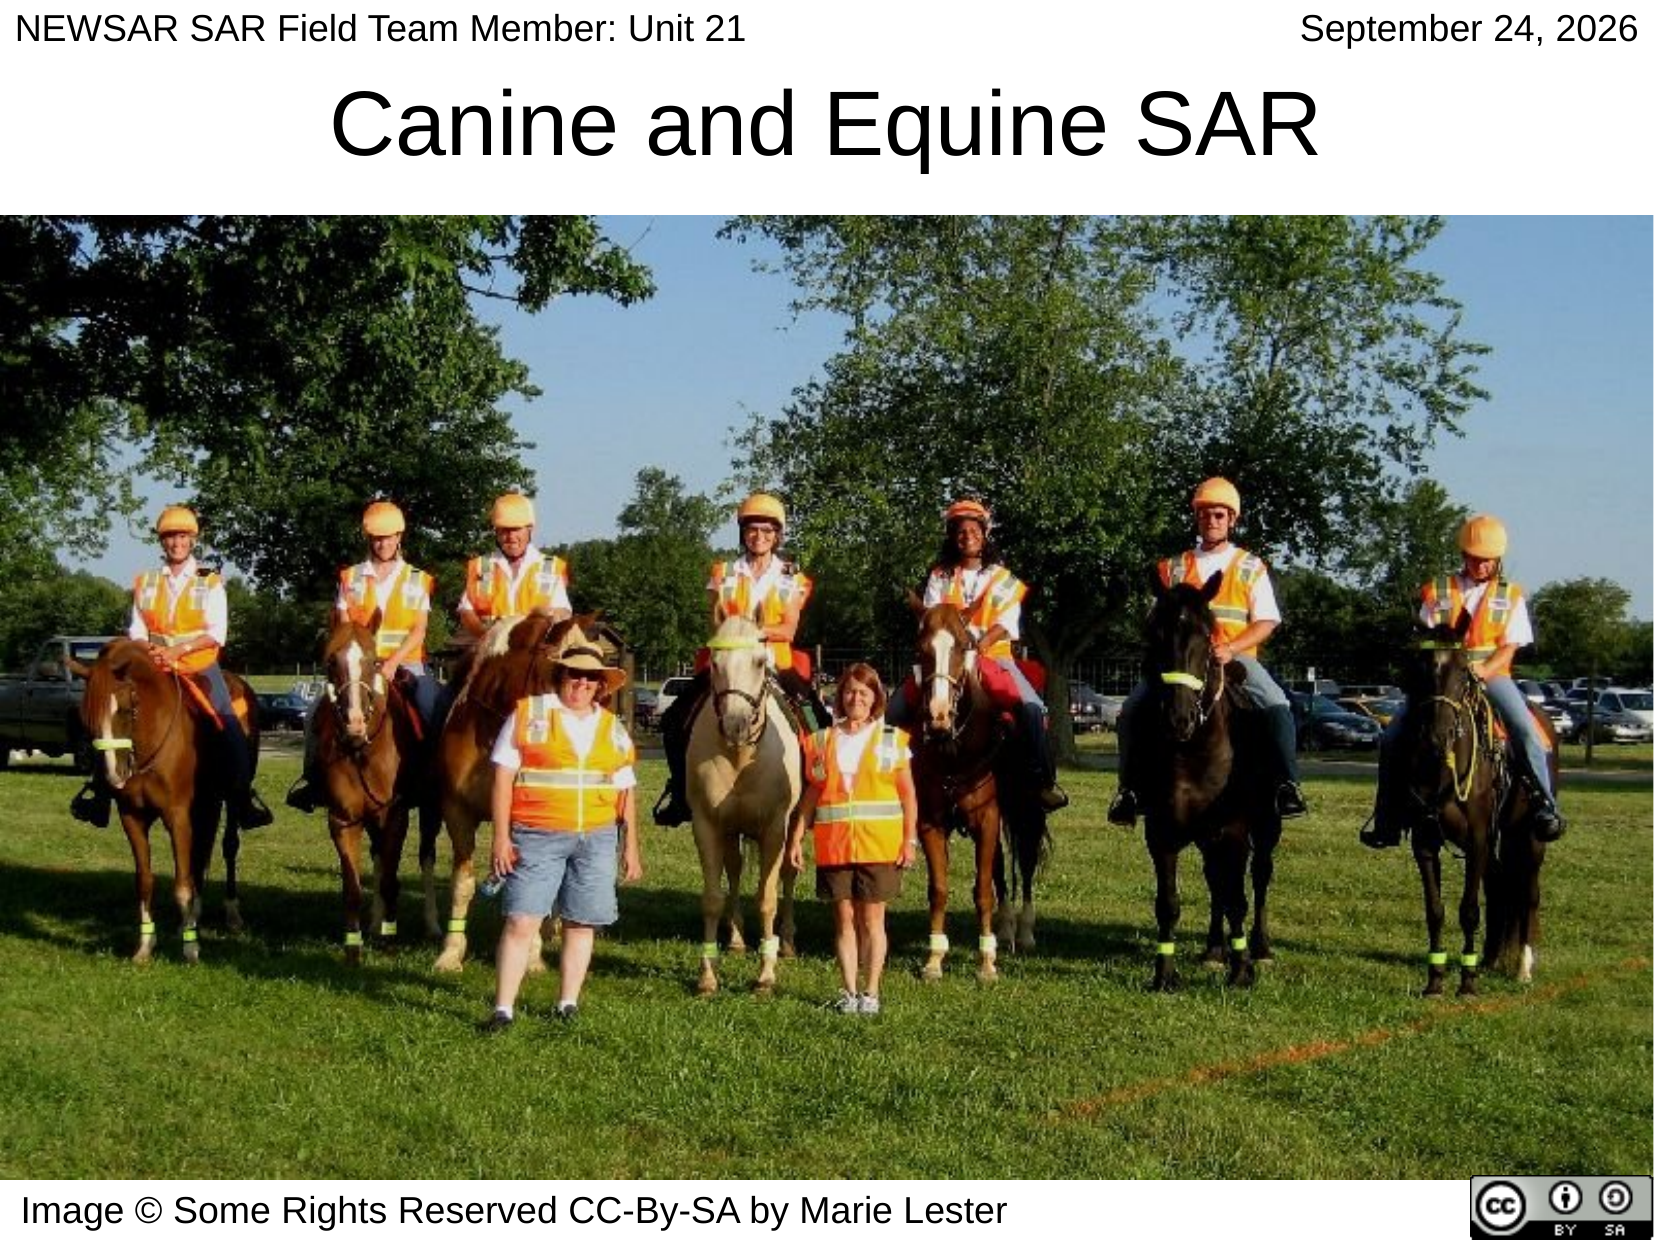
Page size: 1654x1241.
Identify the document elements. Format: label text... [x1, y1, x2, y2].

text_box Image © Some Rights Reserved CC-By-SA by Marie Lester [5, 1181, 1023, 1239]
picture [0, 215, 1654, 1241]
title Canine and Equine SAR [82, 19, 1571, 215]
text_box NEWSAR SAR Field Team Member: Unit 21 [0, 0, 932, 57]
text_box February 19, 2020 [1189, 0, 1654, 57]
